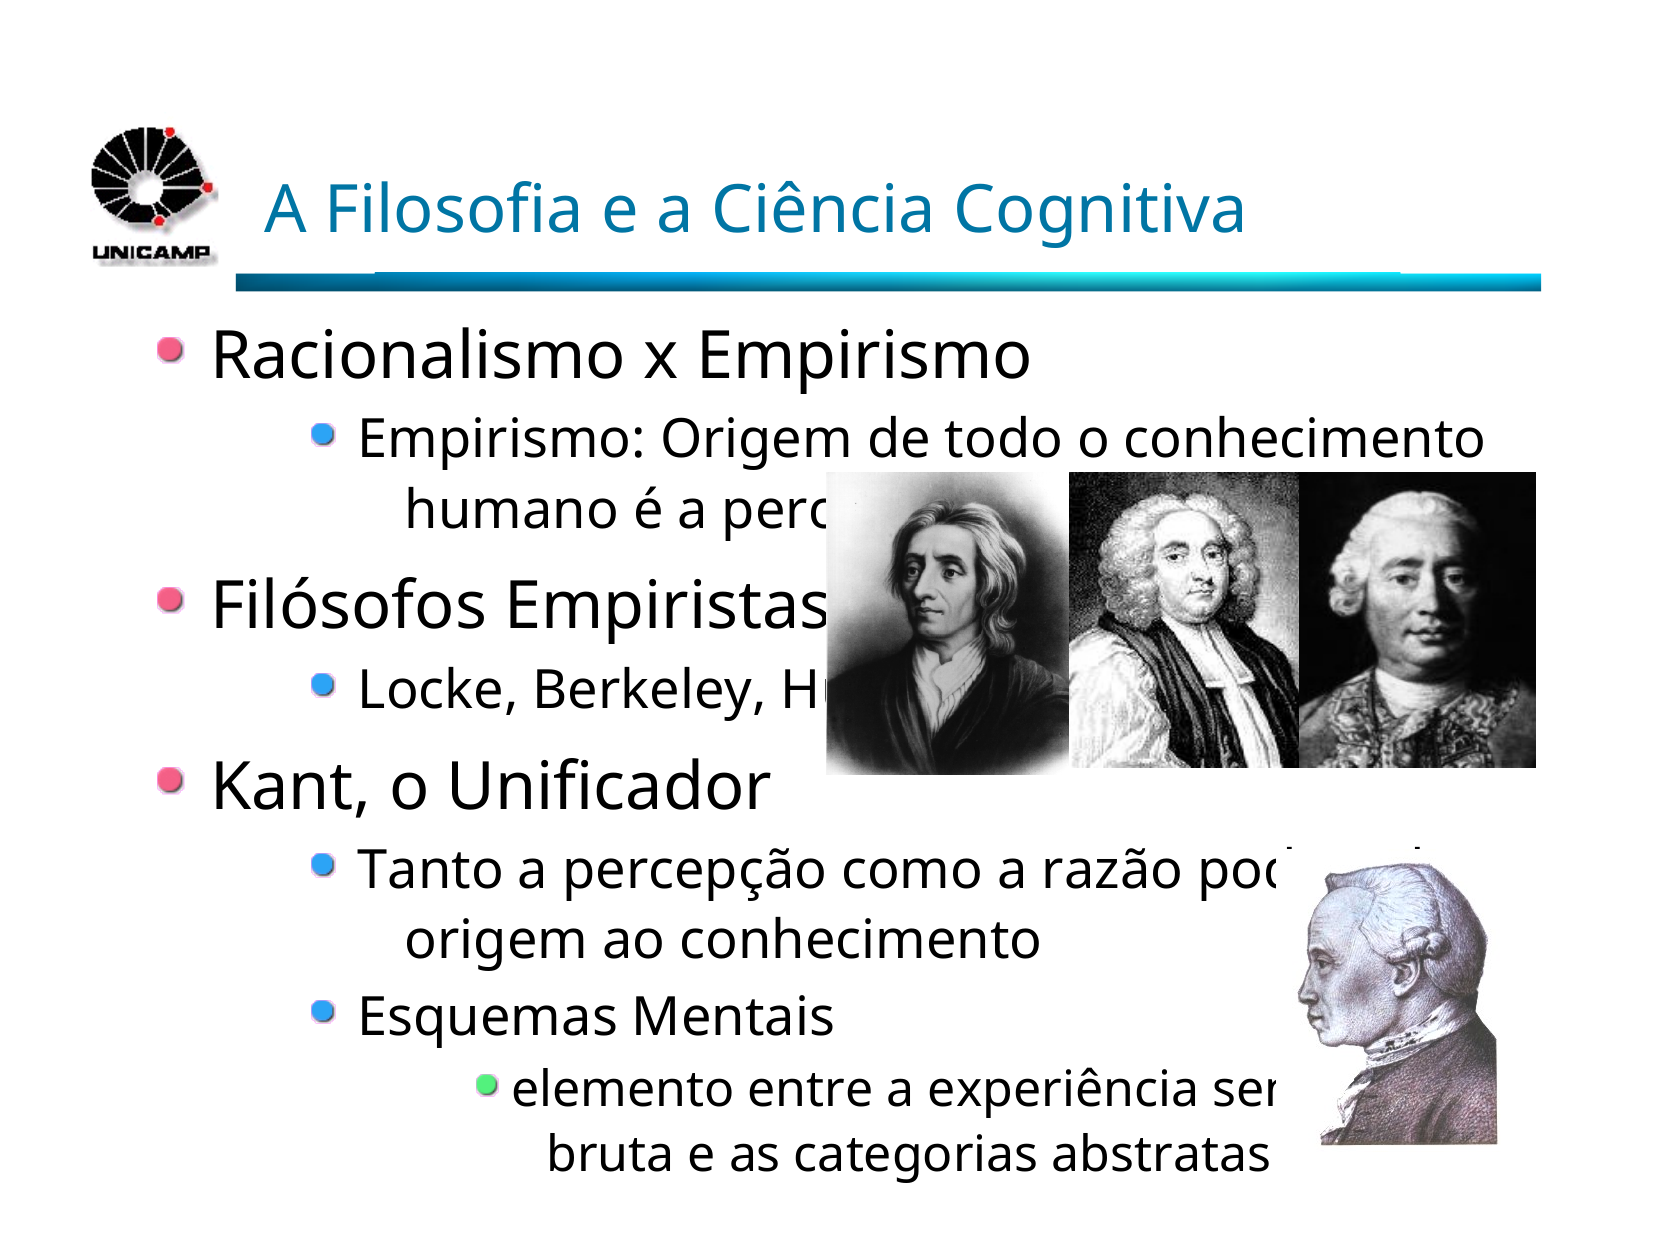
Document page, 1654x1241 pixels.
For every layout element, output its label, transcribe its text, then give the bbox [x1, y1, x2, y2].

title A Filosofia e a Ciência Cognitiva [264, 42, 1534, 250]
picture [826, 472, 1536, 776]
picture [125, 272, 1654, 295]
picture [1276, 849, 1506, 1152]
list Racionalismo x Empirismo Empirismo: Origem de todo o conhecimento humano é a percepção Filósofos Empiristas Locke, Berkeley, Hume Kant, o Unificador Tanto a percepção como a razão podem dar origem ao conhecimento Esquemas Mentais elemento entre a experiência sensorial bruta e as categorias abstratas [121, 309, 1534, 1182]
